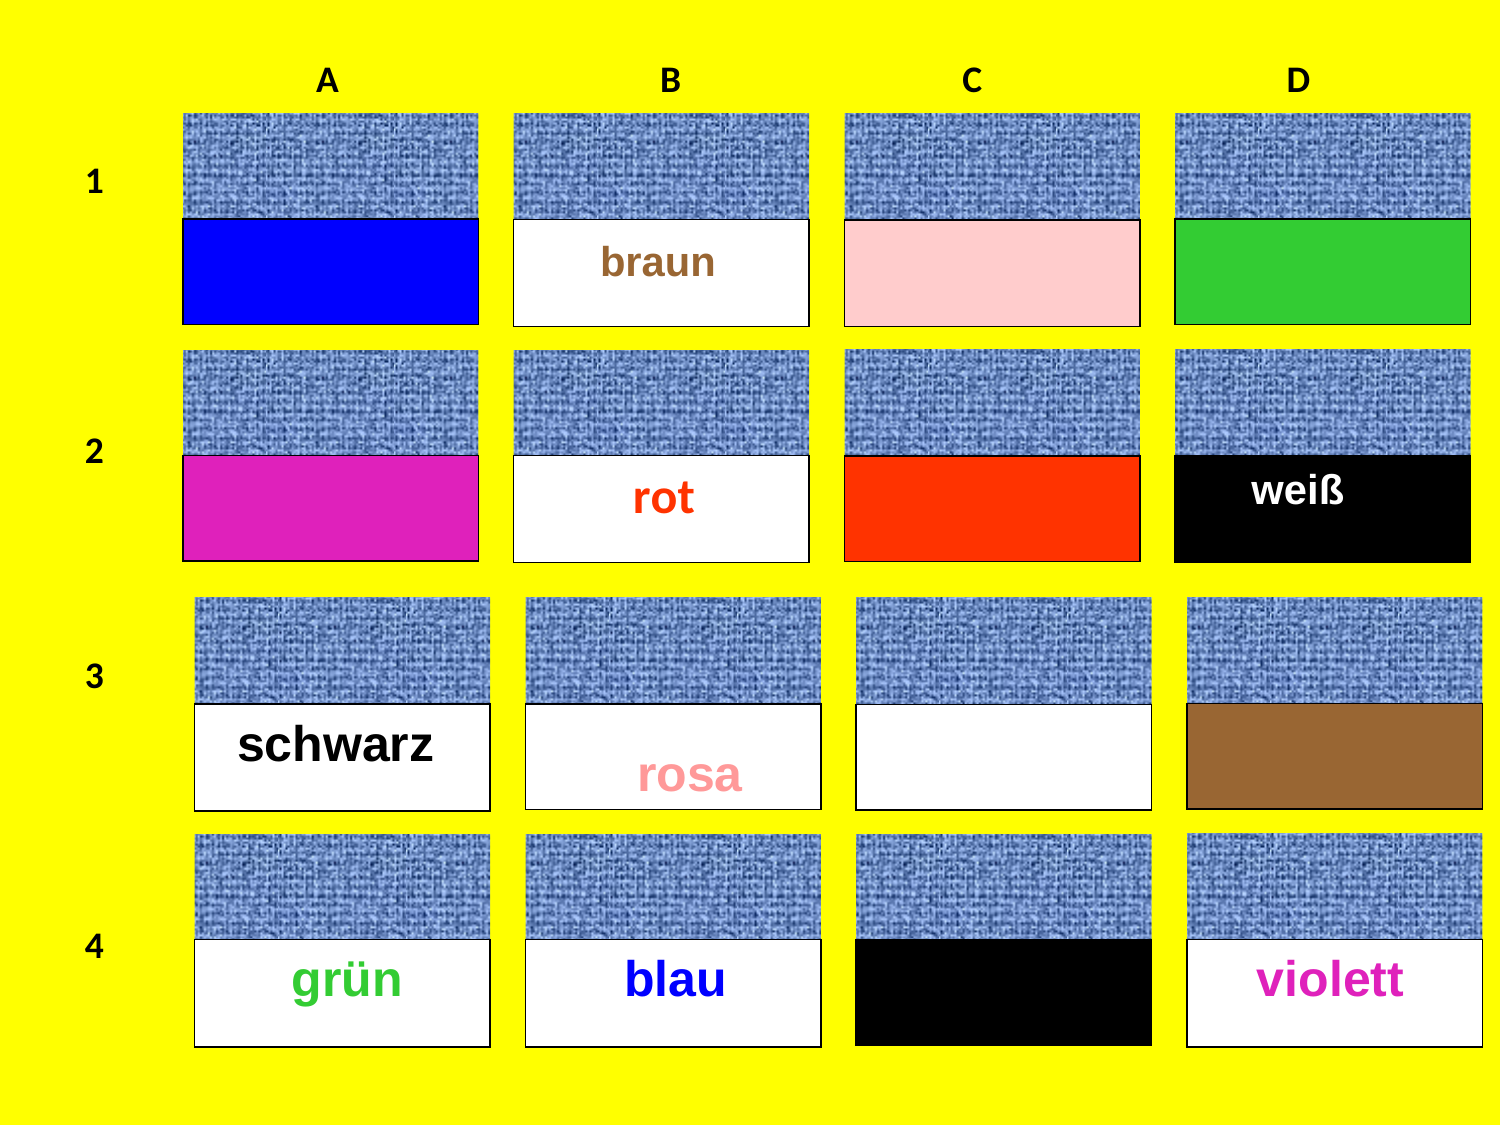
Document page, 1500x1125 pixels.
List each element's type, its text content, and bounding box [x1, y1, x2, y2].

text_box [844, 349, 1140, 562]
text_box schwarz [194, 704, 491, 812]
text_box [844, 113, 1140, 327]
text_box [513, 113, 810, 219]
text_box [1187, 833, 1483, 939]
text_box [856, 597, 1152, 810]
text_box grün [194, 939, 491, 1047]
text_box [525, 597, 821, 704]
text_box [1175, 349, 1471, 455]
text_box braun [513, 219, 810, 327]
text_box rot [513, 455, 810, 563]
text_box 1 2 3 4 [70, 148, 141, 1110]
text_box rosa [525, 704, 821, 810]
text_box [183, 350, 479, 561]
text_box [194, 834, 491, 939]
text_box [513, 350, 810, 455]
text_box A B C D [187, 46, 1459, 108]
text_box weiß [1175, 455, 1471, 563]
text_box violett [1187, 939, 1483, 1047]
text_box [183, 113, 479, 325]
text_box [1187, 597, 1483, 810]
text_box [856, 834, 1152, 1046]
text_box blau [525, 939, 821, 1047]
text_box [525, 834, 821, 939]
text_box [1175, 113, 1471, 325]
text_box [194, 597, 491, 704]
